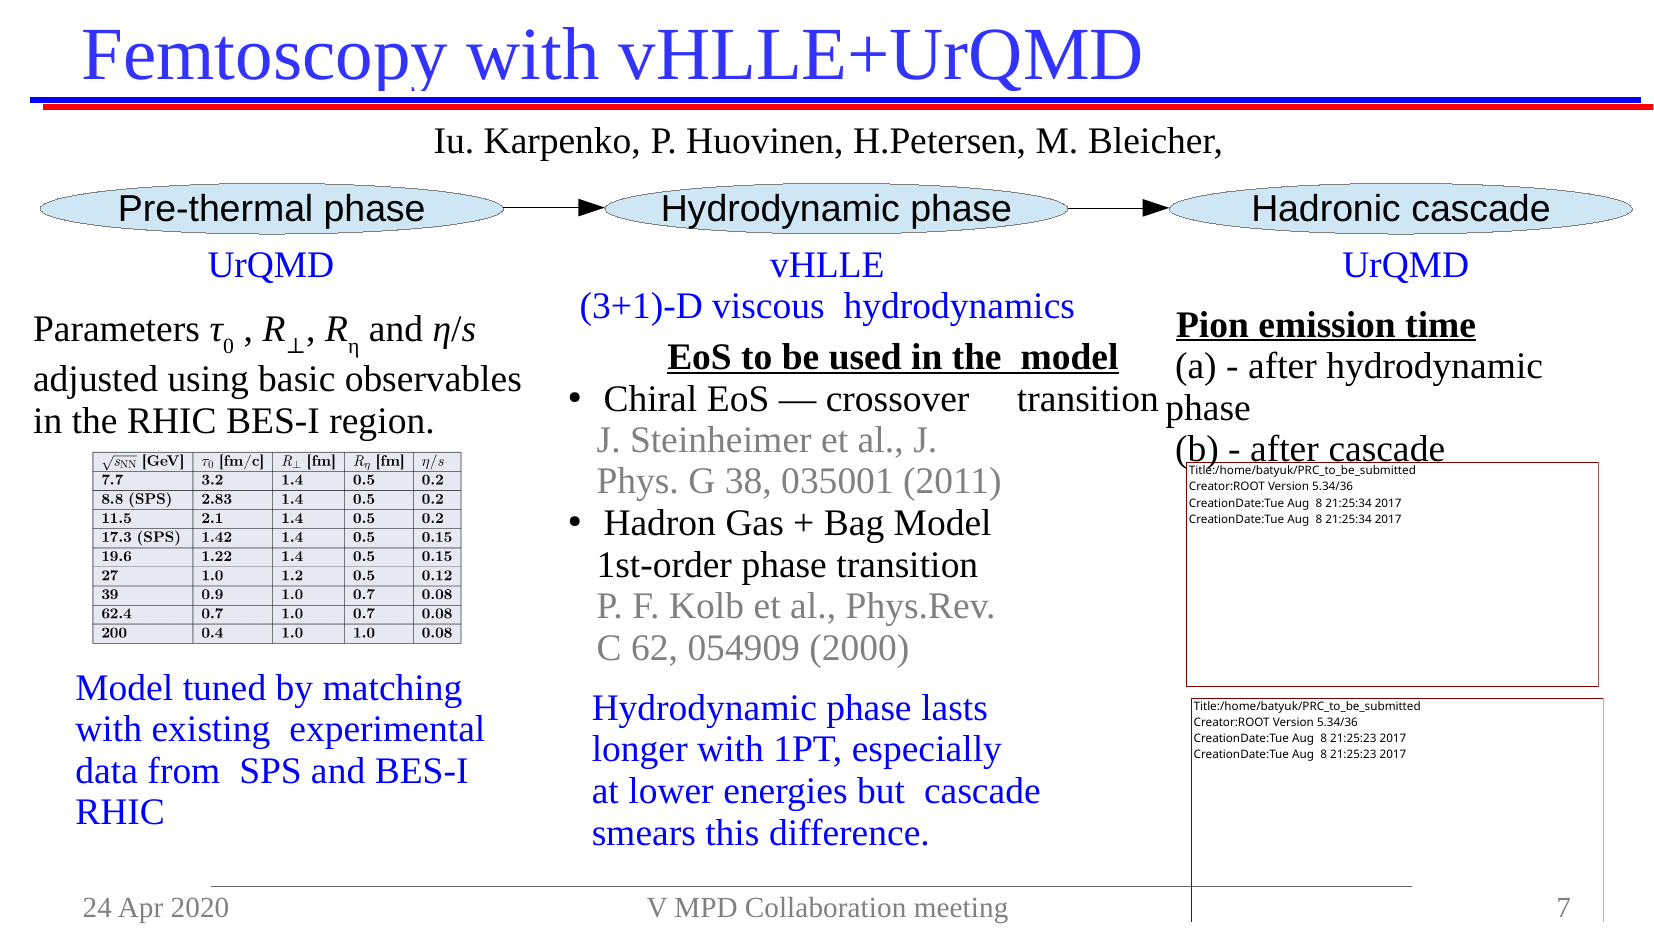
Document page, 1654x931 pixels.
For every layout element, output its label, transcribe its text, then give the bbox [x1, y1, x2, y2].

text_box Model tuned by matching with existing experimental data from SPS and BES-I RHIC [60, 659, 519, 922]
picture [92, 451, 462, 645]
text_box Parameters τ0 , R⊥, Rη and η/s adjusted using basic observables in the RHIC BES-I region. [18, 300, 567, 622]
title Femtoscopy with vHLLE+UrQMD [81, 7, 1570, 91]
text_box Hydrodynamic phase lasts longer with 1PT, especially at lower energies but cascade smears this difference. [577, 679, 1164, 931]
text_box UrQMD [1179, 236, 1633, 294]
text_box Hydrodynamic phase [604, 183, 1068, 234]
picture [1189, 697, 1604, 922]
text_box Pre-thermal phase [40, 183, 504, 235]
text_box Hadronic cascade [1169, 183, 1633, 235]
text_box UrQMD [44, 236, 498, 294]
text_box EoS to be used in the model Chiral EoS — crossover transition J. Steinheimer et al., J. Phys. G 38, 035001 (2011) Hadron Gas + Bag Model 1st-order phase transition P. F. Kolb et al., Phys.Rev. C 62, 054909 (2000) [553, 328, 1223, 887]
text_box Pion emission time (a) - after hydrodynamic phase (b) - after cascade [1150, 295, 1633, 518]
text_box Iu. Karpenko, P. Huovinen, H.Petersen, M. Bleicher, [38, 112, 1629, 169]
picture [1185, 518, 1599, 687]
text_box vHLLE (3+1)-D viscous hydrodynamics [479, 236, 1176, 328]
